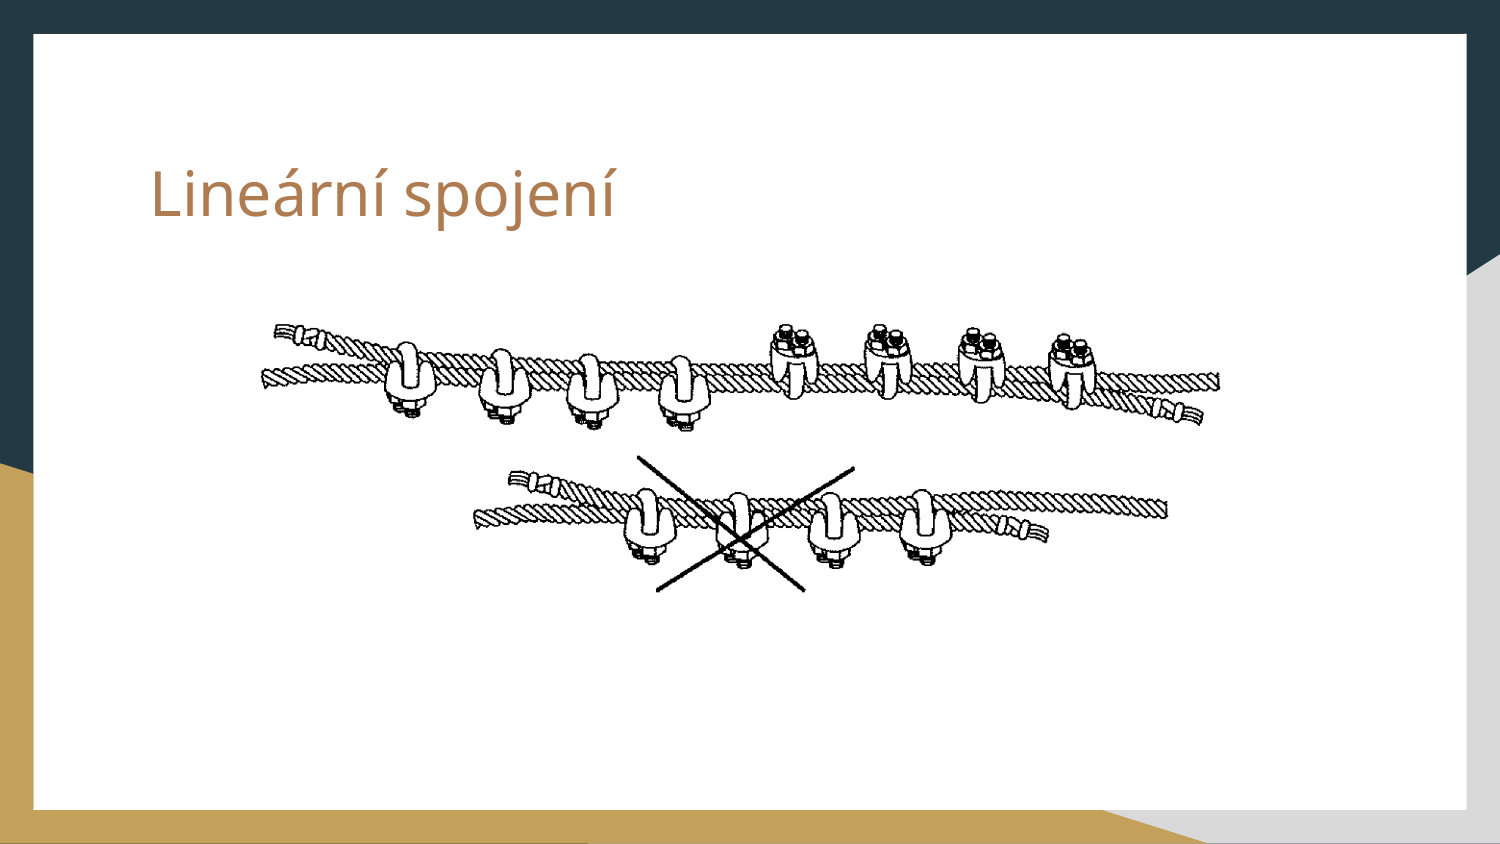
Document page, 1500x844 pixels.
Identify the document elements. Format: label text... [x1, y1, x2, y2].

title Lineární spojení [134, 138, 1366, 296]
list [436, 458, 1366, 729]
picture [227, 295, 1254, 609]
